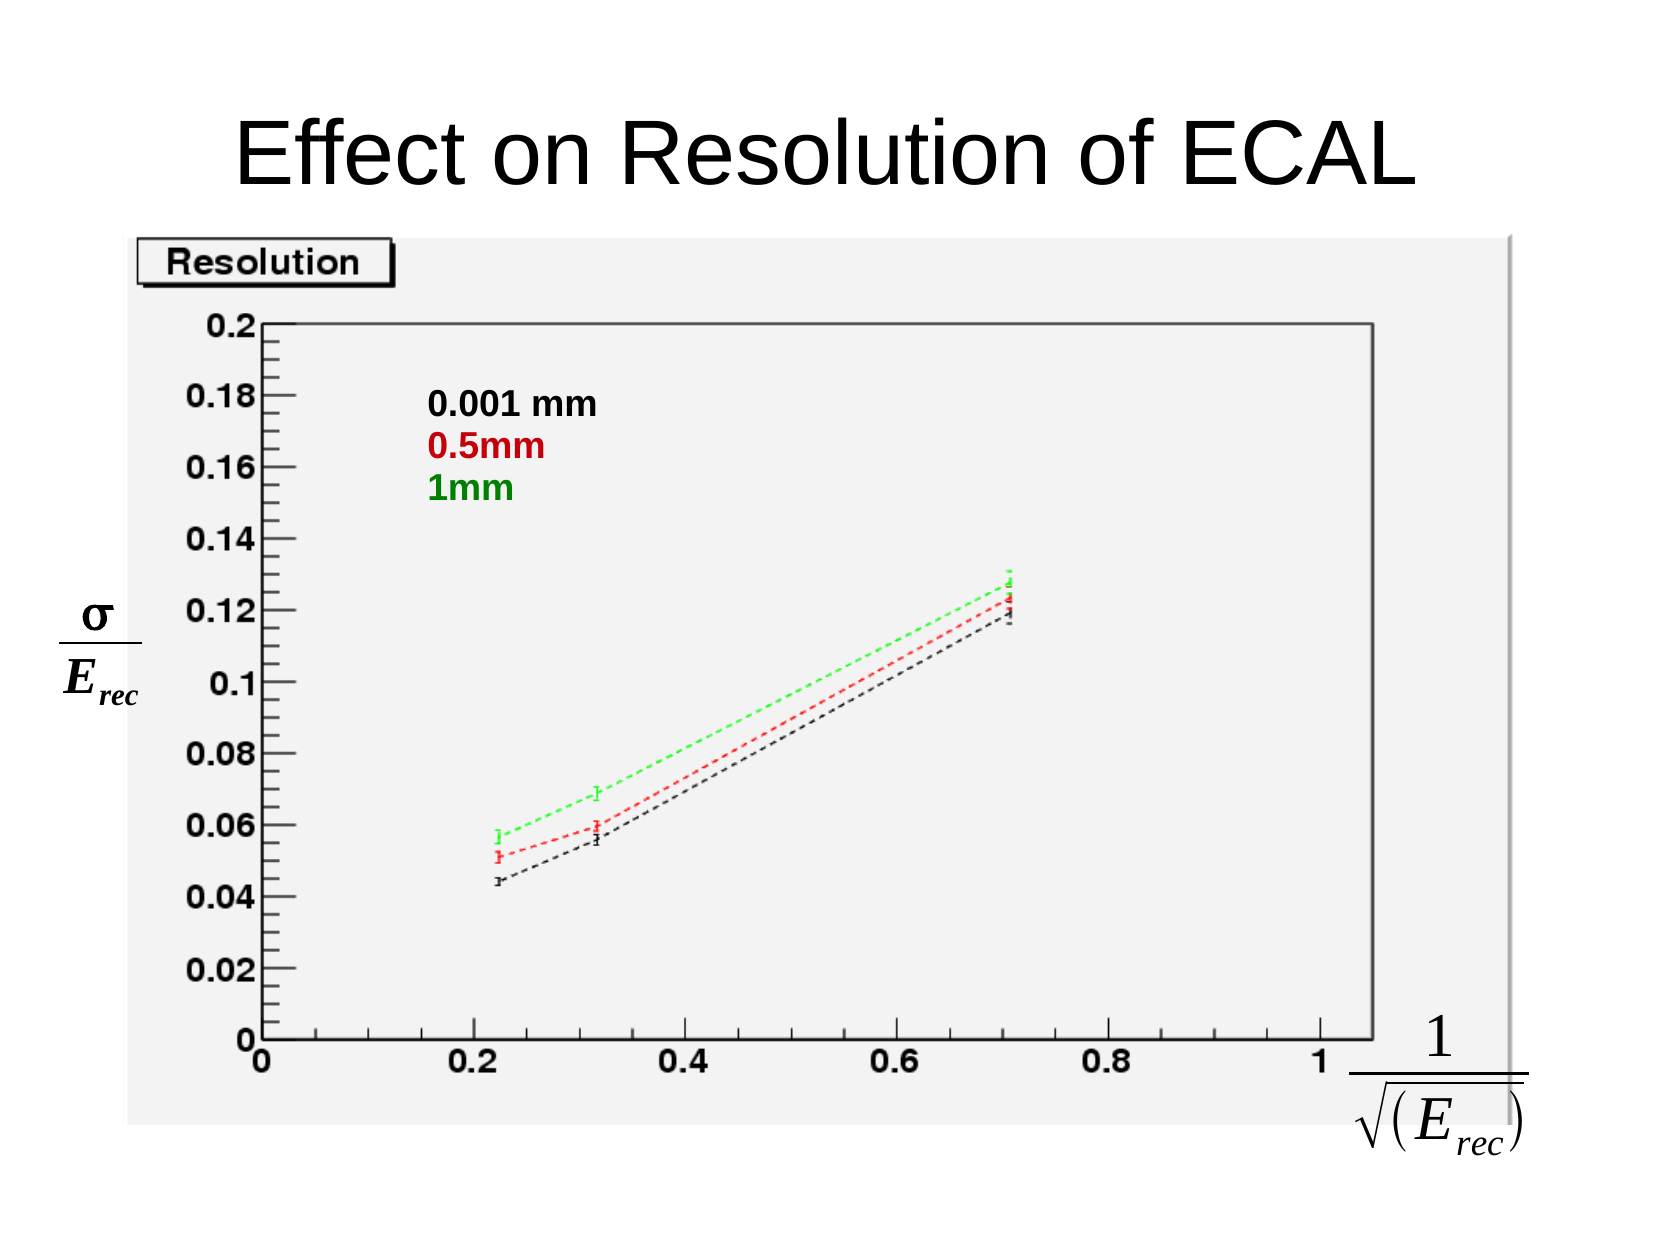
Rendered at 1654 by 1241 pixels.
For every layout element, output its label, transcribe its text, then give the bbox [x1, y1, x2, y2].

chart [49, 582, 151, 713]
text_box 0.001 mm 0.5mm 1mm [412, 375, 976, 516]
picture [112, 224, 1530, 1126]
title Effect on Resolution of ECAL [82, 56, 1571, 250]
chart [1339, 1000, 1538, 1163]
